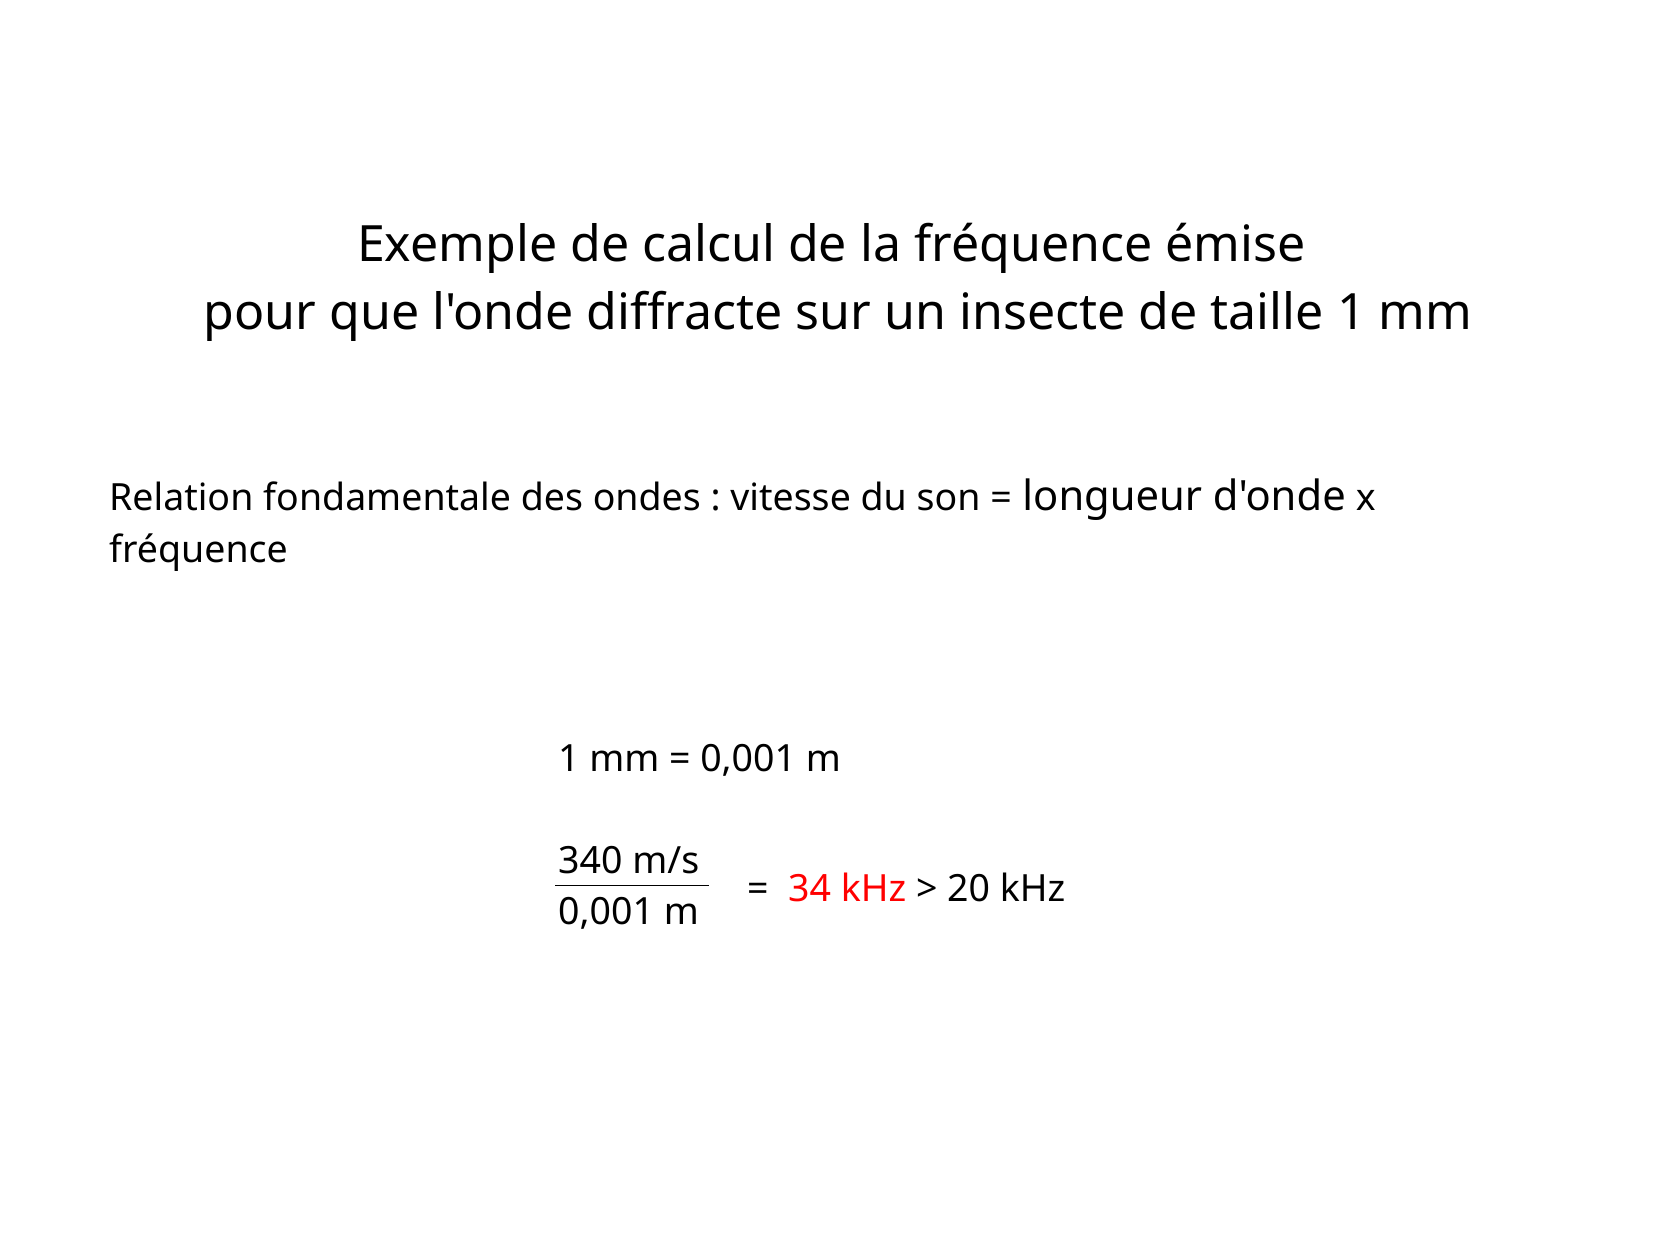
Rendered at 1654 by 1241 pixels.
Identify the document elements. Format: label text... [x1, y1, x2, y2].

text_box = 34 kHz > 20 kHz [732, 854, 1093, 922]
text_box 1 mm = 0,001 m 340 m/s 0,001 m [543, 673, 1063, 1002]
text_box Relation fondamentale des ondes : vitesse du son = longueur d'onde x fréquence [94, 458, 1571, 532]
text_box Exemple de calcul de la fréquence émise pour que l'onde diffracte sur un insecte de taille 1 mm [188, 200, 1512, 355]
